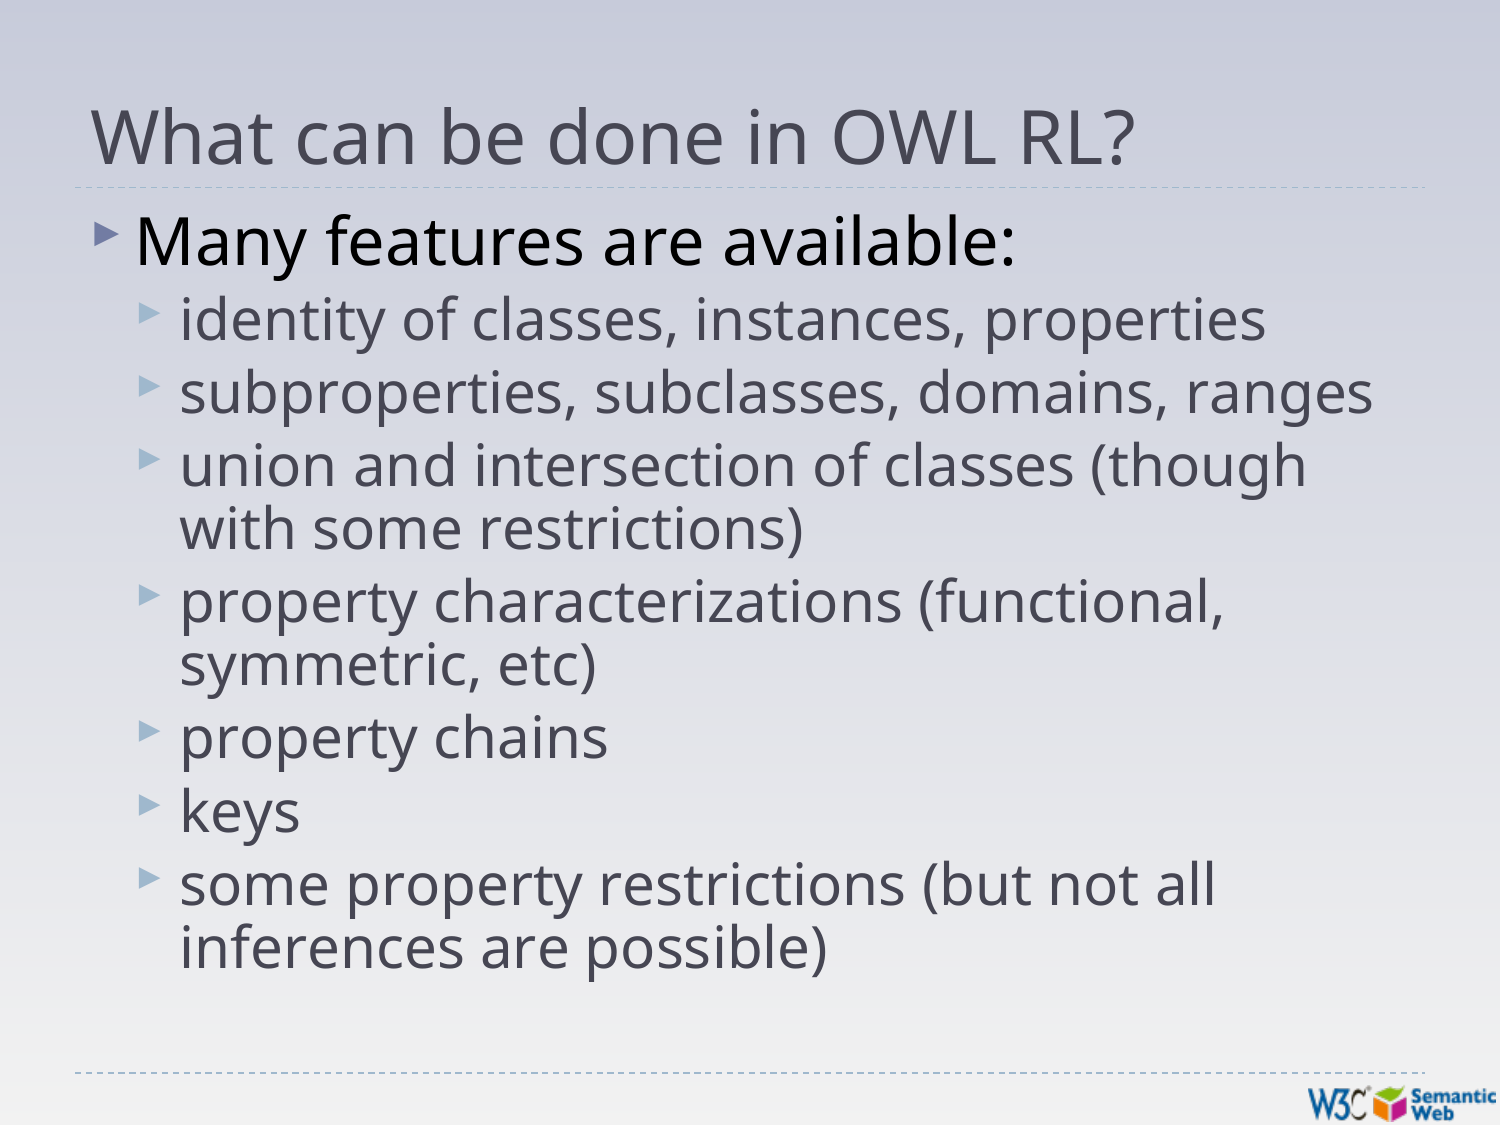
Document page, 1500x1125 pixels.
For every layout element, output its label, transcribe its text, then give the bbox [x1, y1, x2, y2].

title What can be done in OWL RL? [75, 24, 1426, 188]
list Many features are available: identity of classes, instances, properties subproperties, subclasses, domains, ranges union and intersection of classes (though with some restrictions) property characterizations (functional, symmetric, etc) property chains keys some property restrictions (but not all inferences are possible) [75, 200, 1426, 1010]
picture [1308, 1084, 1496, 1122]
